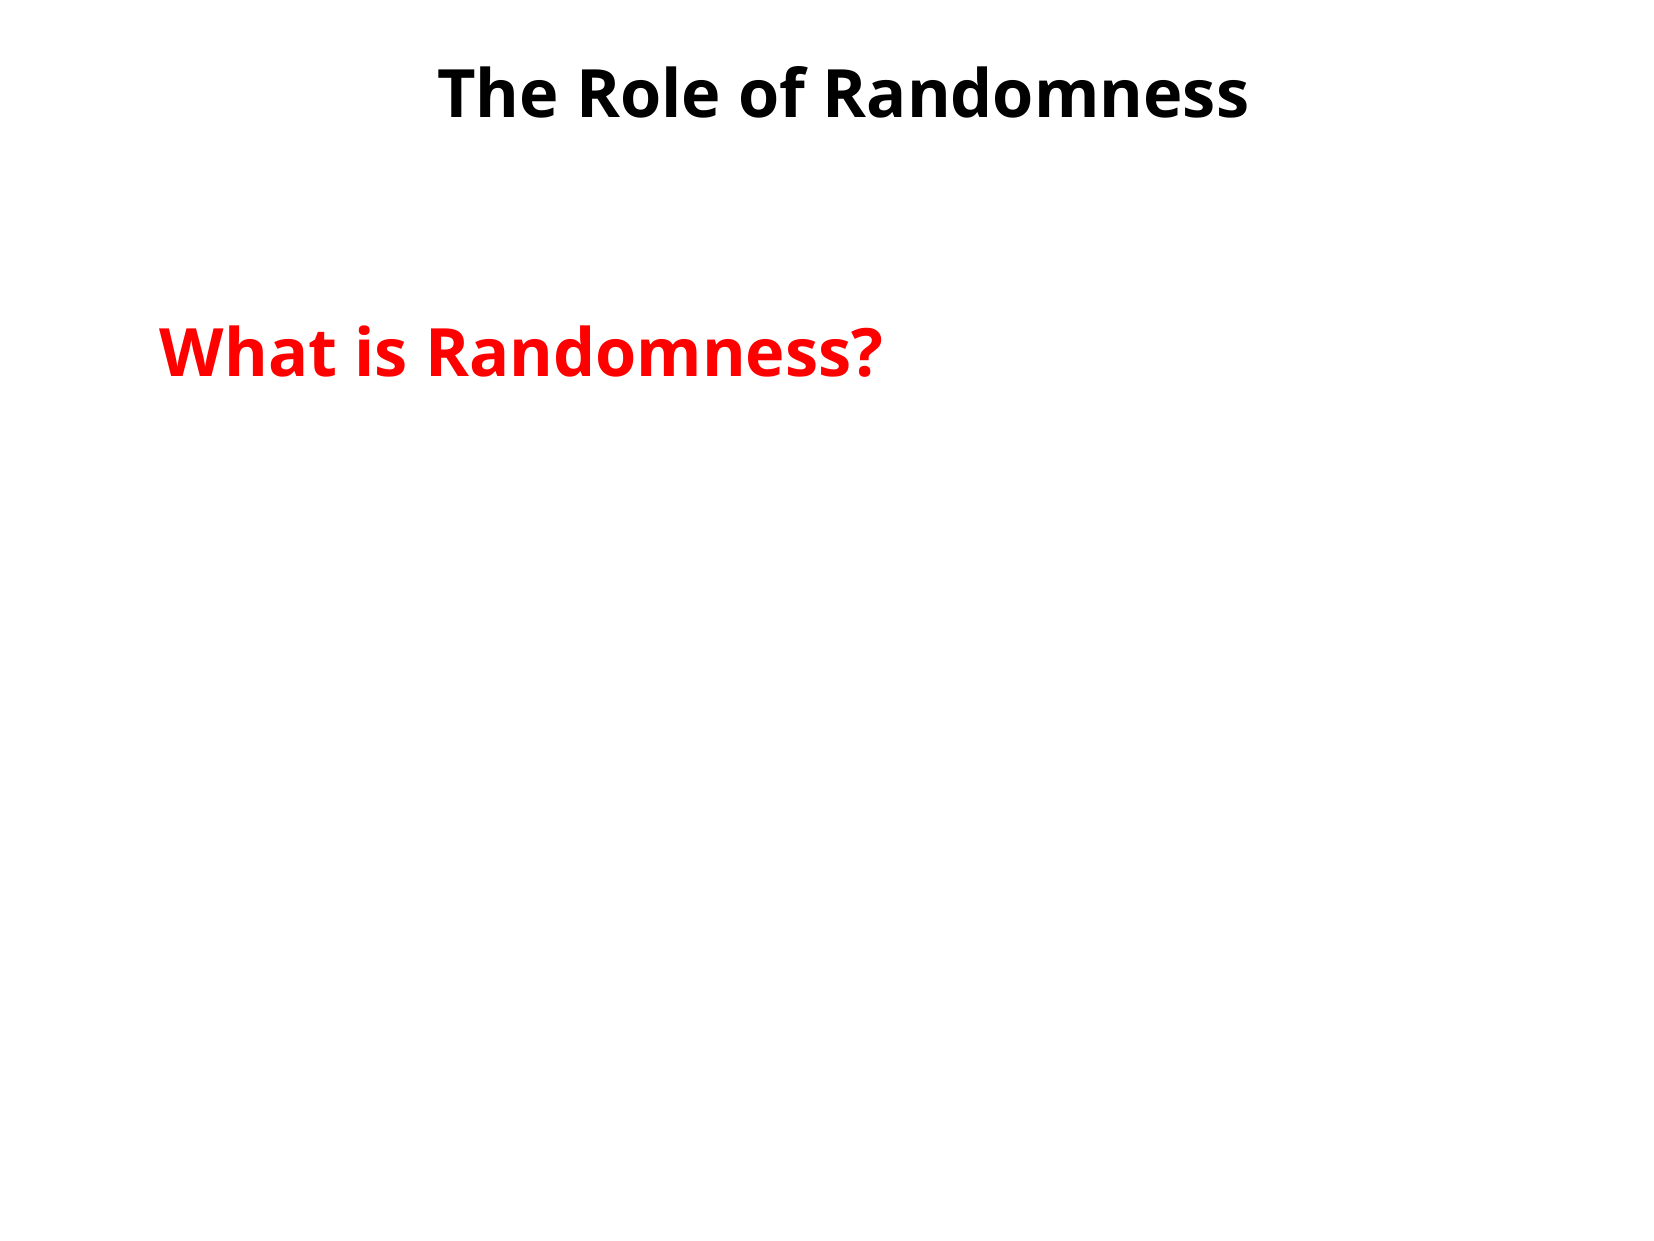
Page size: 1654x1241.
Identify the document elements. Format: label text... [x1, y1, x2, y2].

text_box What is Randomness? [140, 293, 1515, 392]
text_box The Role of Randomness [418, 34, 1654, 133]
